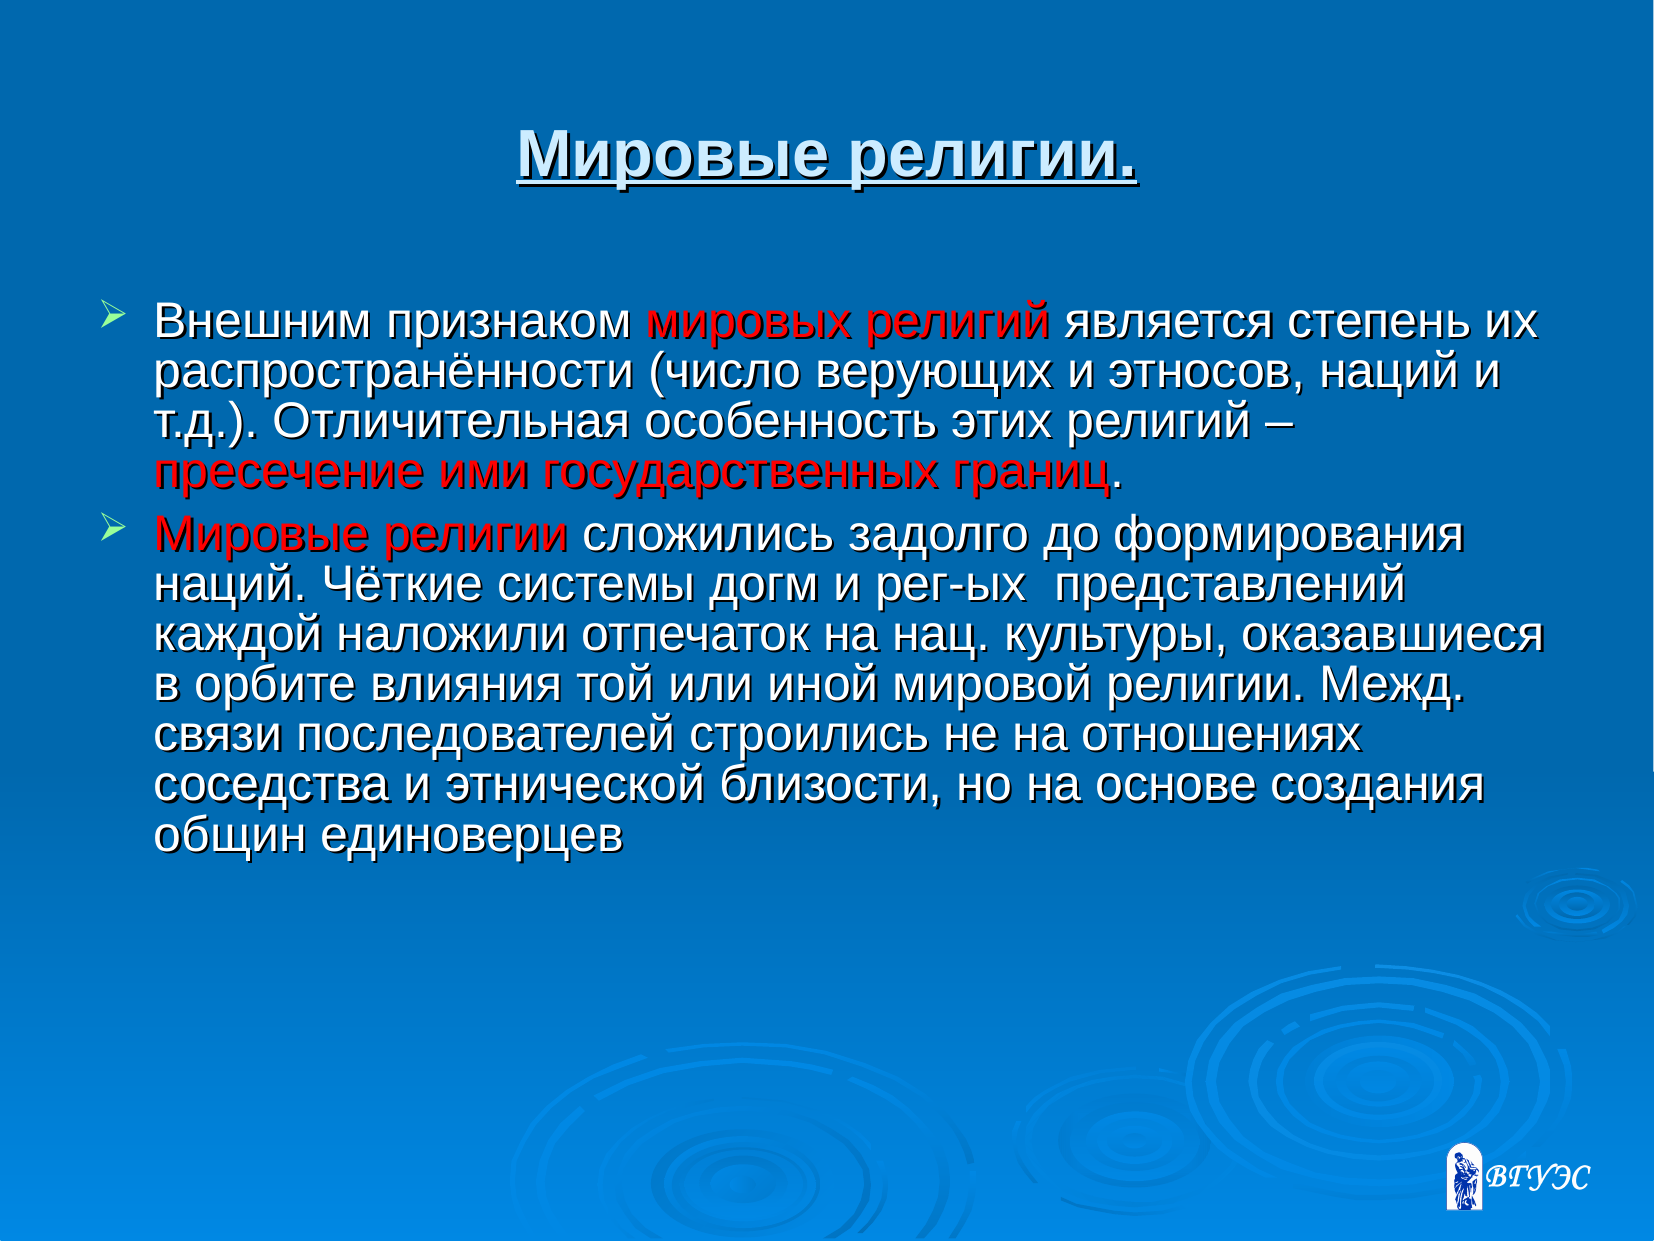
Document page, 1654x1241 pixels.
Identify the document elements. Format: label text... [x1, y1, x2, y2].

title Мировые религии. [82, 50, 1571, 257]
list Внешним признаком мировых религий является степень их распространённости (число верующих и этносов, наций и т.д.). Отличительная особенность этих религий – пресечение ими государственных границ. Мировые религии сложились задолго до формирования наций. Чёткие системы догм и рег-ых представлений каждой наложили отпечаток на нац. культуры, оказавшиеся в орбите влияния той или иной мировой религии. Межд. связи последователей строились не на отношениях соседства и этнической близости, но на основе создания общин единоверцев [82, 289, 1571, 1108]
picture [1446, 1142, 1592, 1211]
